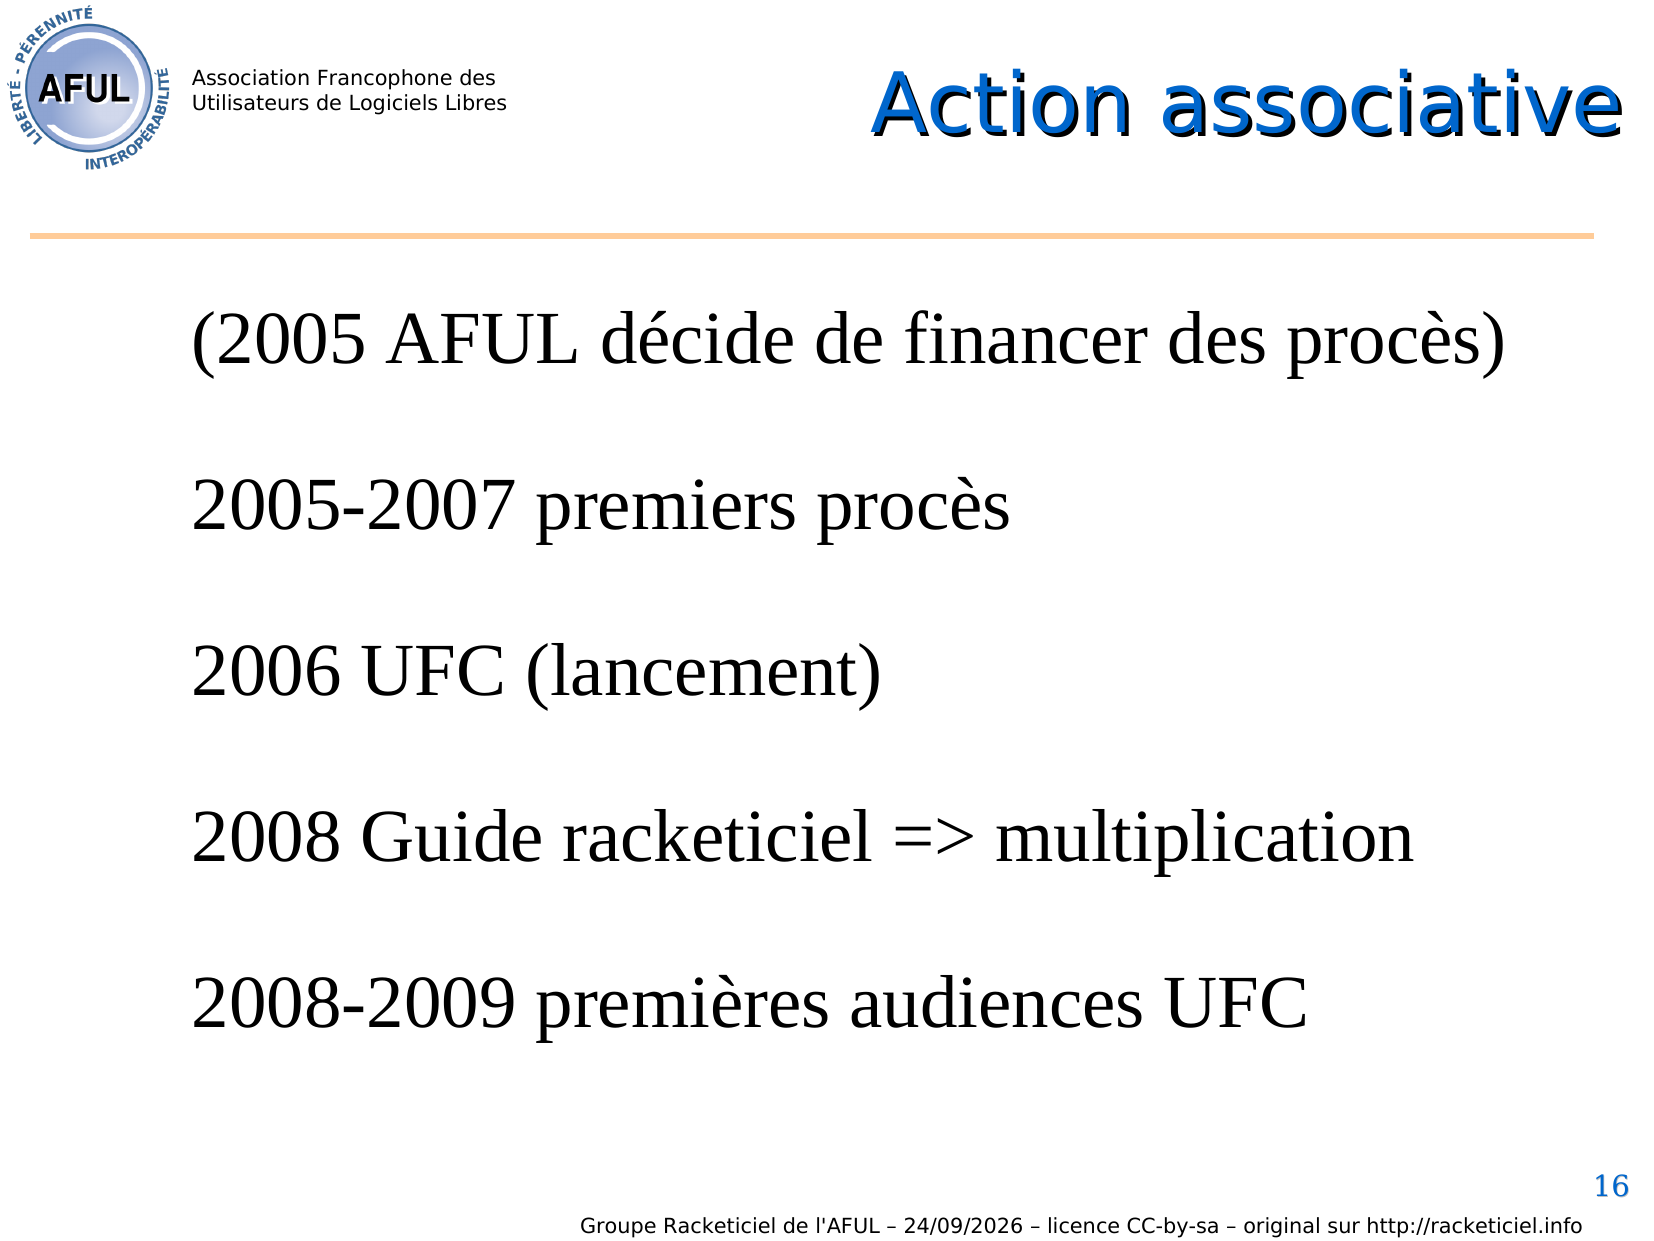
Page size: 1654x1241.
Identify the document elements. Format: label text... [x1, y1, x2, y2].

text_box (2005 AFUL décide de financer des procès) 2005-2007 premiers procès 2006 UFC (lancement) 2008 Guide racketiciel => multiplication 2008-2009 premières audiences UFC [177, 289, 1523, 1122]
title Action associative [501, 7, 1625, 200]
picture [0, 0, 178, 178]
